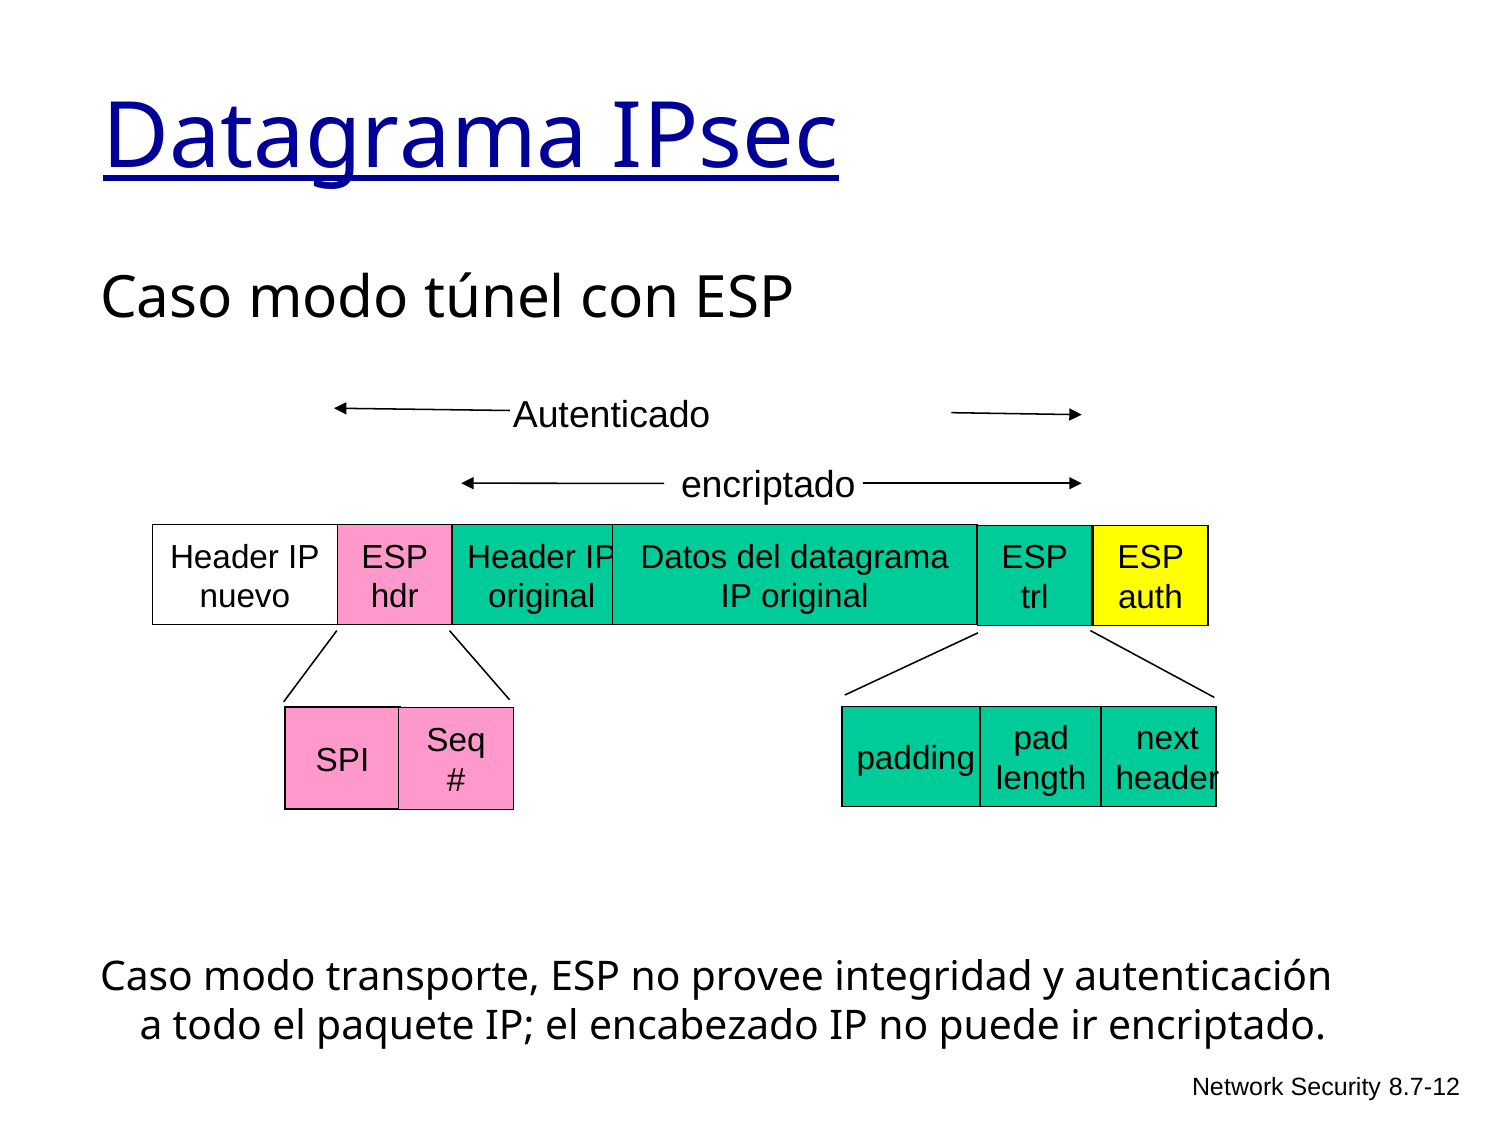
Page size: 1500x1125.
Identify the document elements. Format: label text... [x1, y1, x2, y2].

text_box next header [1100, 706, 1217, 807]
text_box Autenticado [498, 382, 726, 443]
list Caso modo túnel con ESP [85, 251, 1361, 378]
text_box padding [841, 706, 980, 807]
text_box ESP auth [1093, 525, 1208, 626]
text_box Header IP nuevo [152, 524, 337, 625]
title Datagrama IPsec [87, 37, 1363, 225]
text_box SPI [285, 706, 400, 809]
text_box Seq # [398, 707, 514, 810]
text_box ESP trl [977, 525, 1093, 626]
list Caso modo transporte, ESP no provee integridad y autenticación a todo el paquete IP; el encabezado IP no puede ir encriptado. [85, 942, 1361, 1069]
text_box pad length [980, 706, 1100, 807]
text_box encriptado [666, 452, 871, 514]
text_box Network Security [762, 1062, 1397, 1114]
text_box Header IP original [452, 524, 612, 625]
text_box ESP hdr [337, 524, 452, 625]
text_box Datos del datagrama IP original [612, 524, 978, 625]
